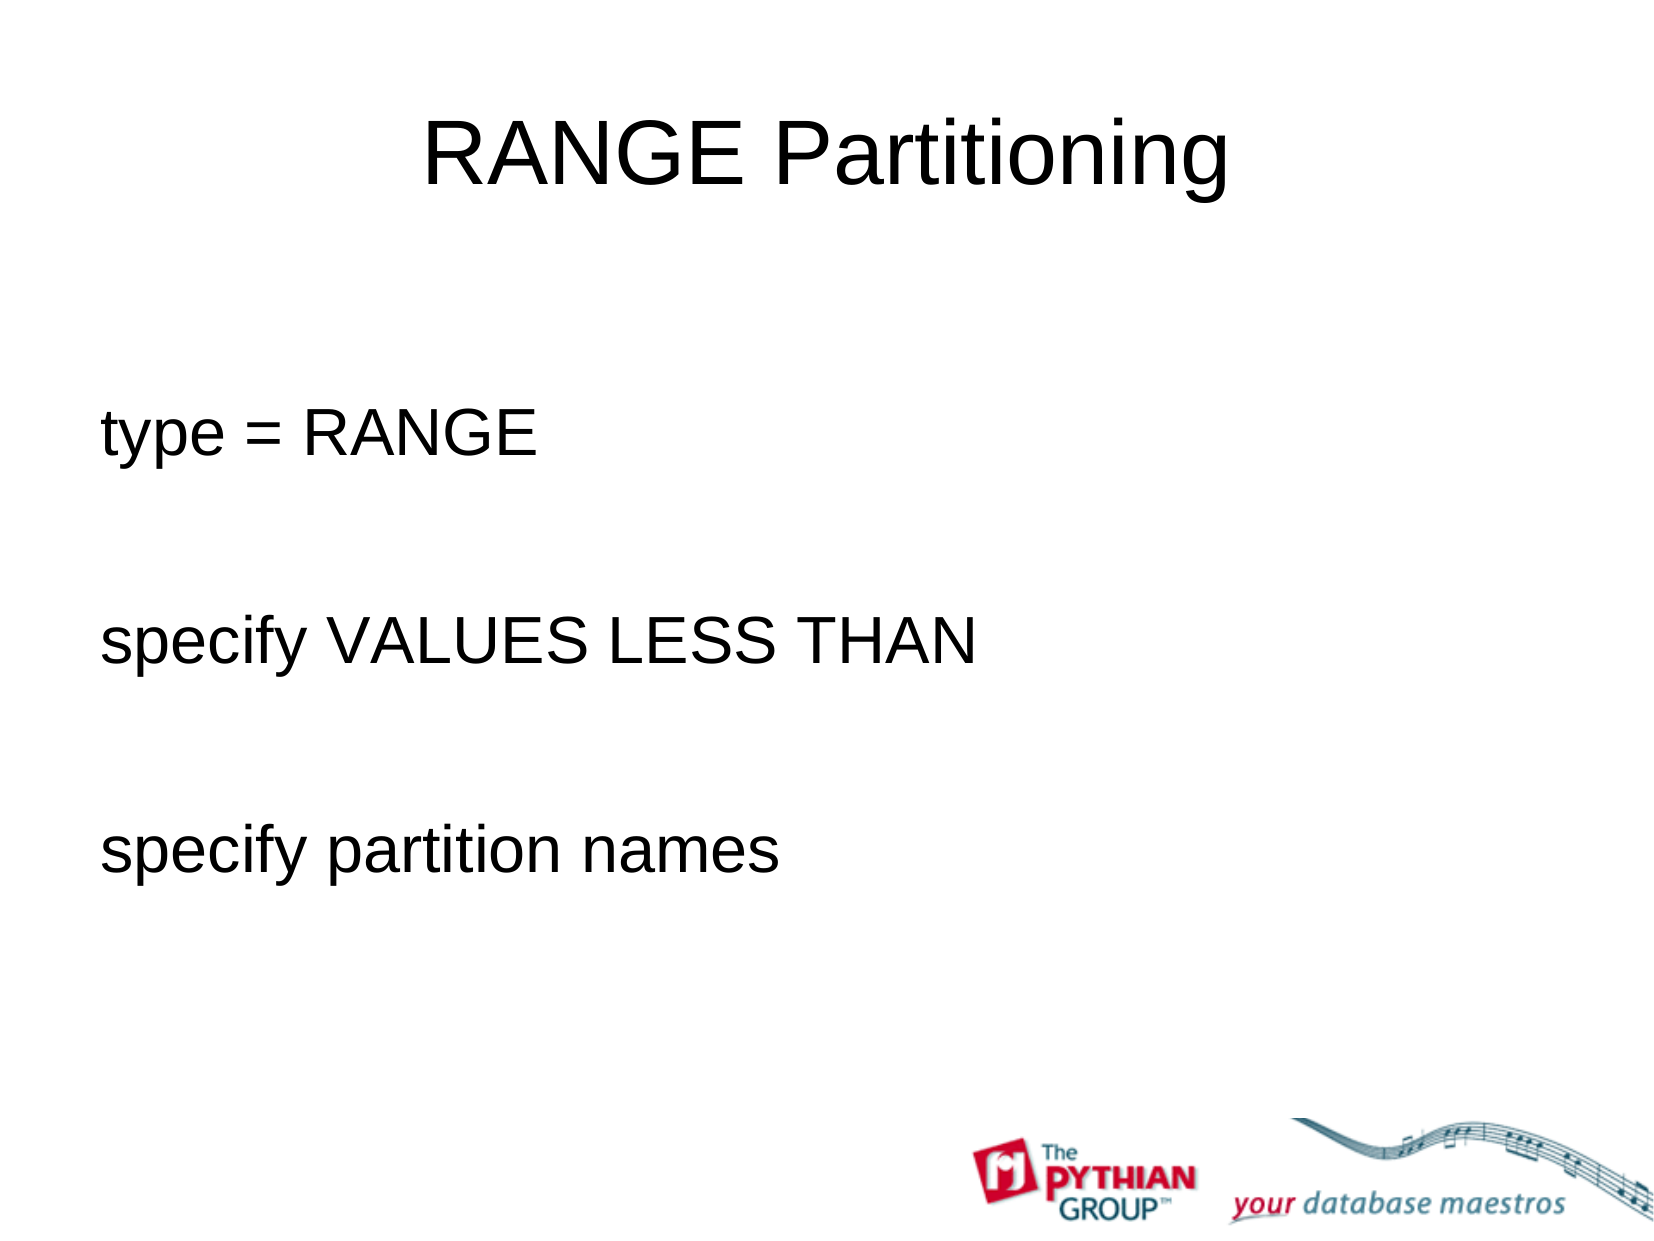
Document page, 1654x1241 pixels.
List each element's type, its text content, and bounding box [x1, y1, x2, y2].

list type = RANGE specify VALUES LESS THAN specify partition names [82, 290, 1571, 1094]
title RANGE Partitioning [82, 49, 1571, 257]
picture [955, 1118, 1654, 1241]
